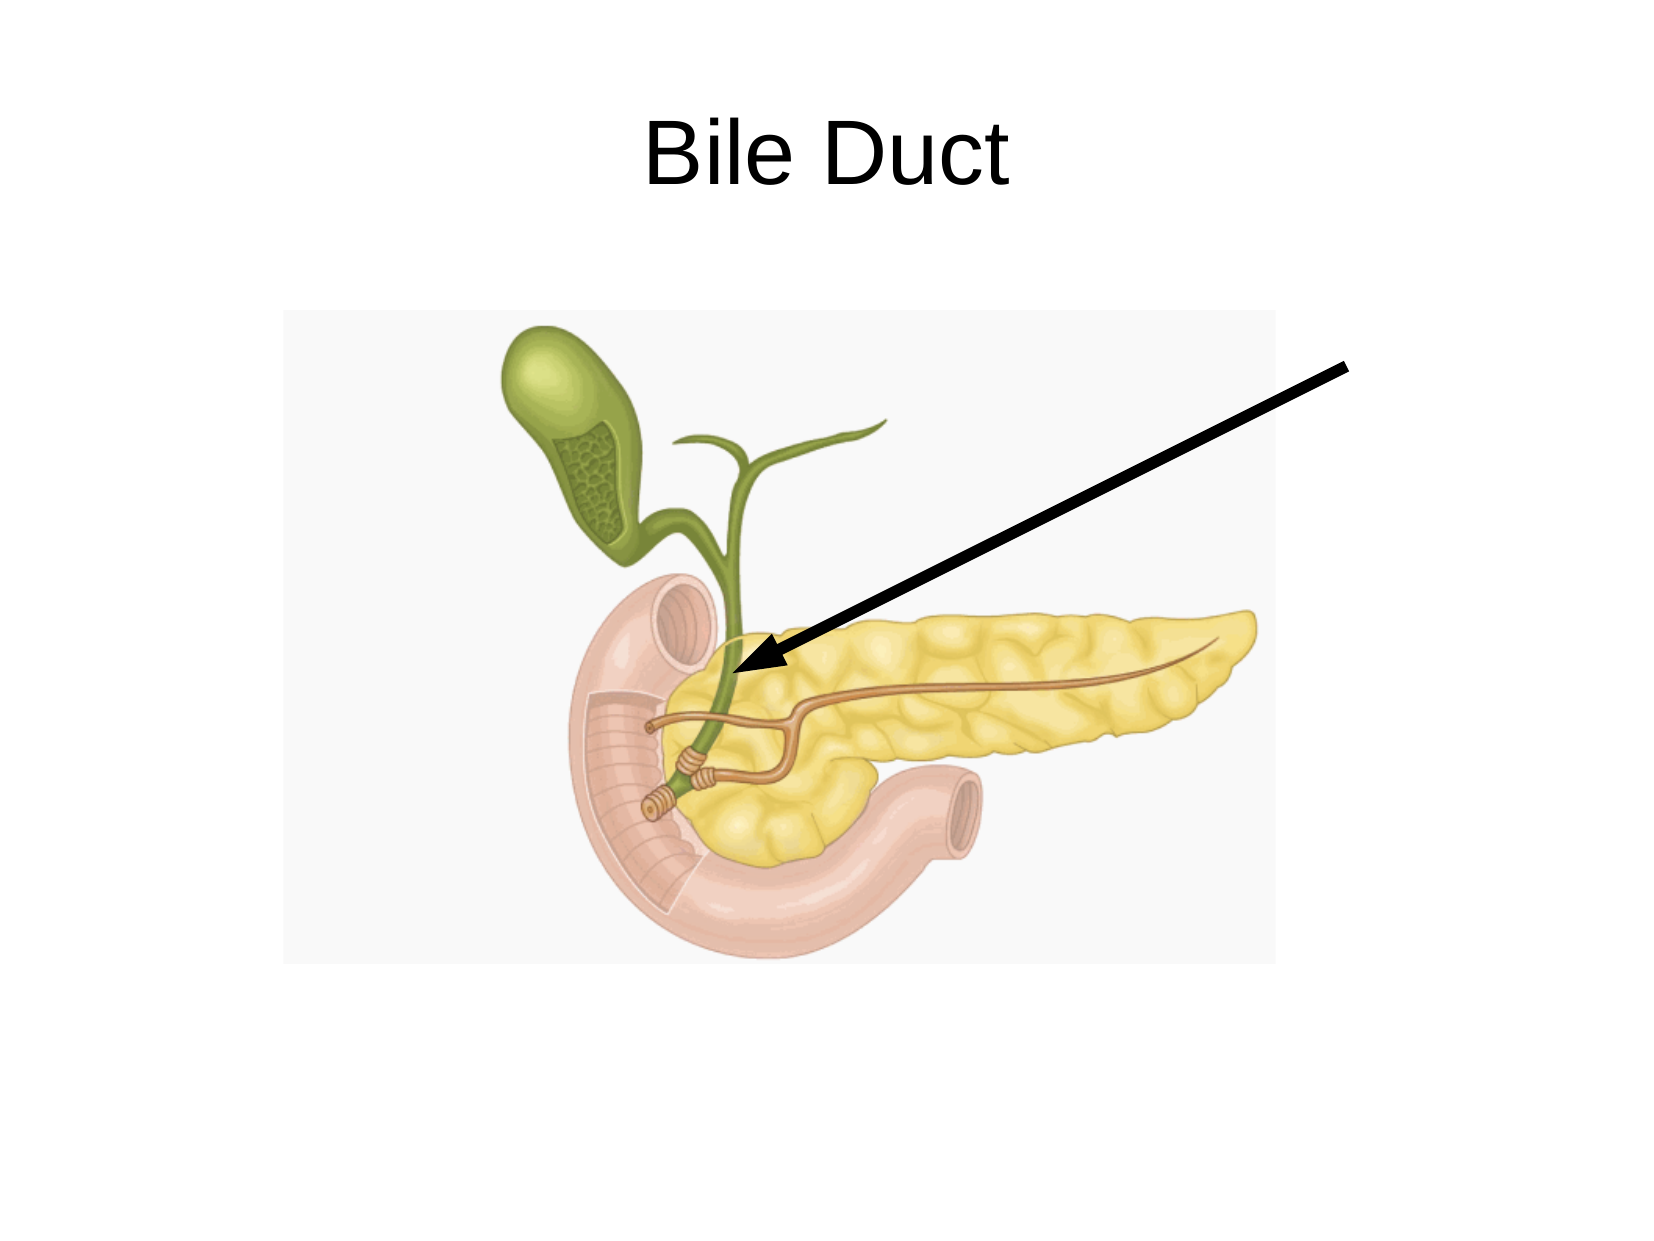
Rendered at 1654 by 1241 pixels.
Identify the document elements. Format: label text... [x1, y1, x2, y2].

picture [283, 310, 1276, 964]
title Bile Duct [82, 49, 1571, 257]
